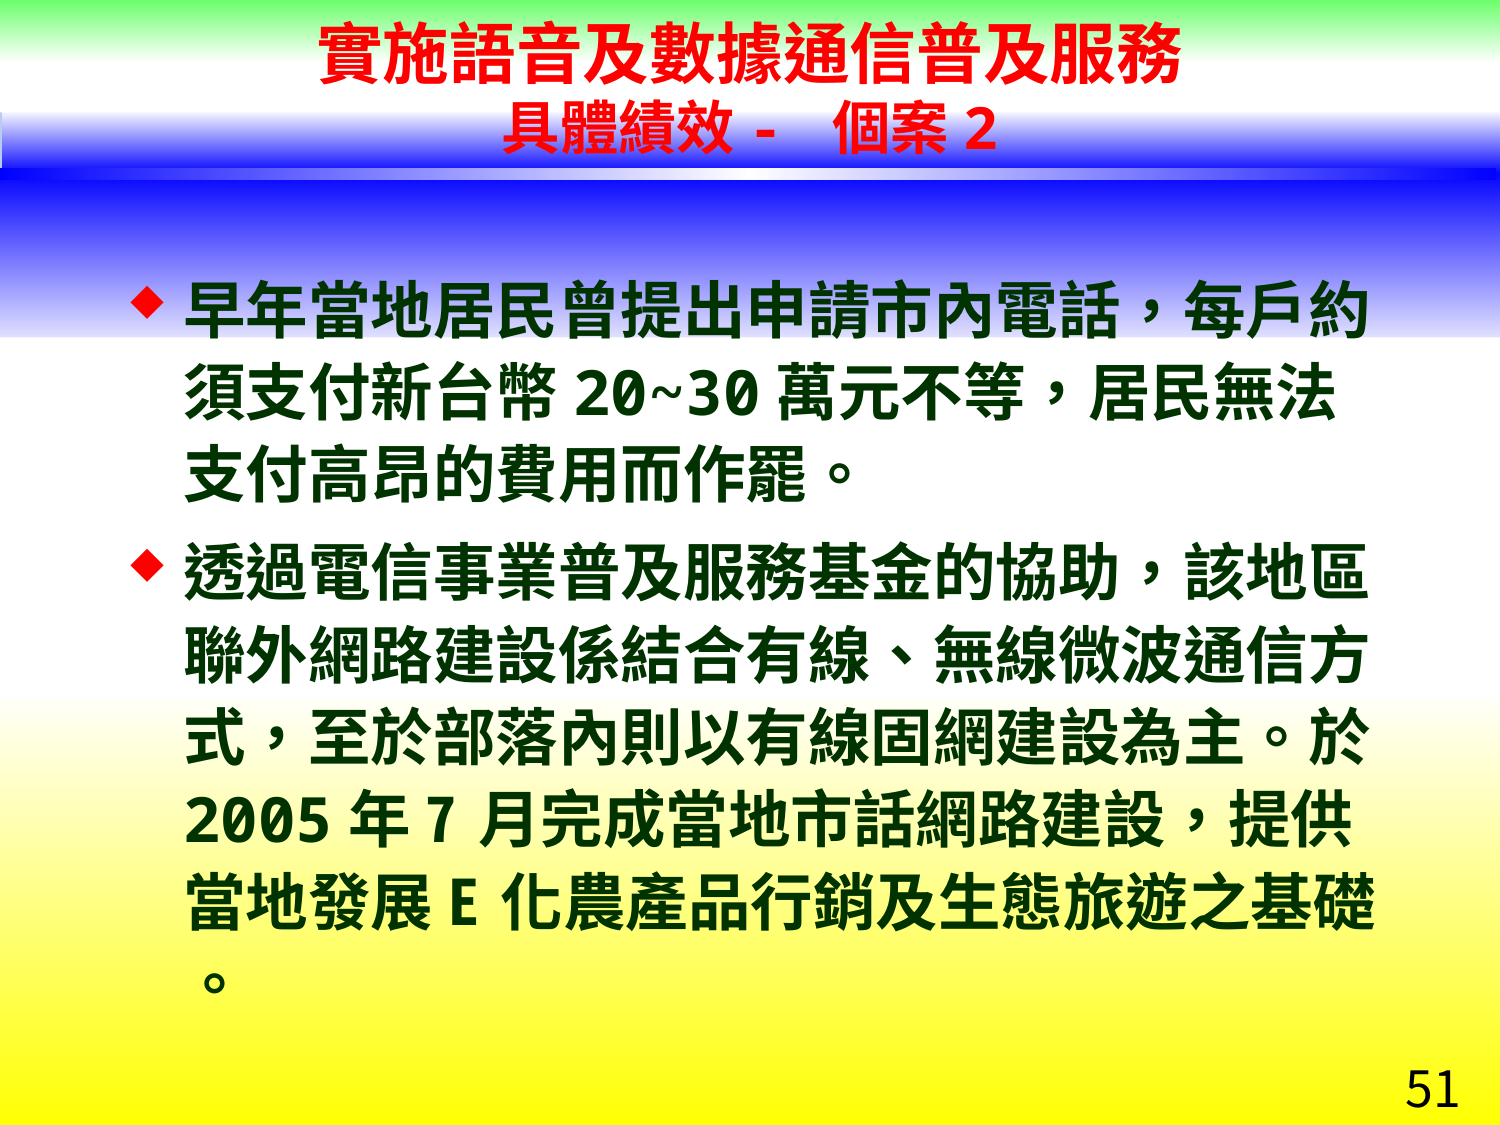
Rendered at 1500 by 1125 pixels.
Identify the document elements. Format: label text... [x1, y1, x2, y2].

title 實施語音及數據通信普及服務 具體績效- 個案2 [0, 0, 1500, 173]
list 早年當地居民曾提出申請市內電話，每戶約須支付新台幣20~30萬元不等，居民無法支付高昂的費用而作罷。 透過電信事業普及服務基金的協助，該地區聯外網路建設係結合有線、無線微波通信方式，至於部落內則以有線固網建設為主。於2005年7月完成當地市話網路建設，提供當地發展E化農產品行銷及生態旅遊之基礎。 [112, 255, 1412, 988]
